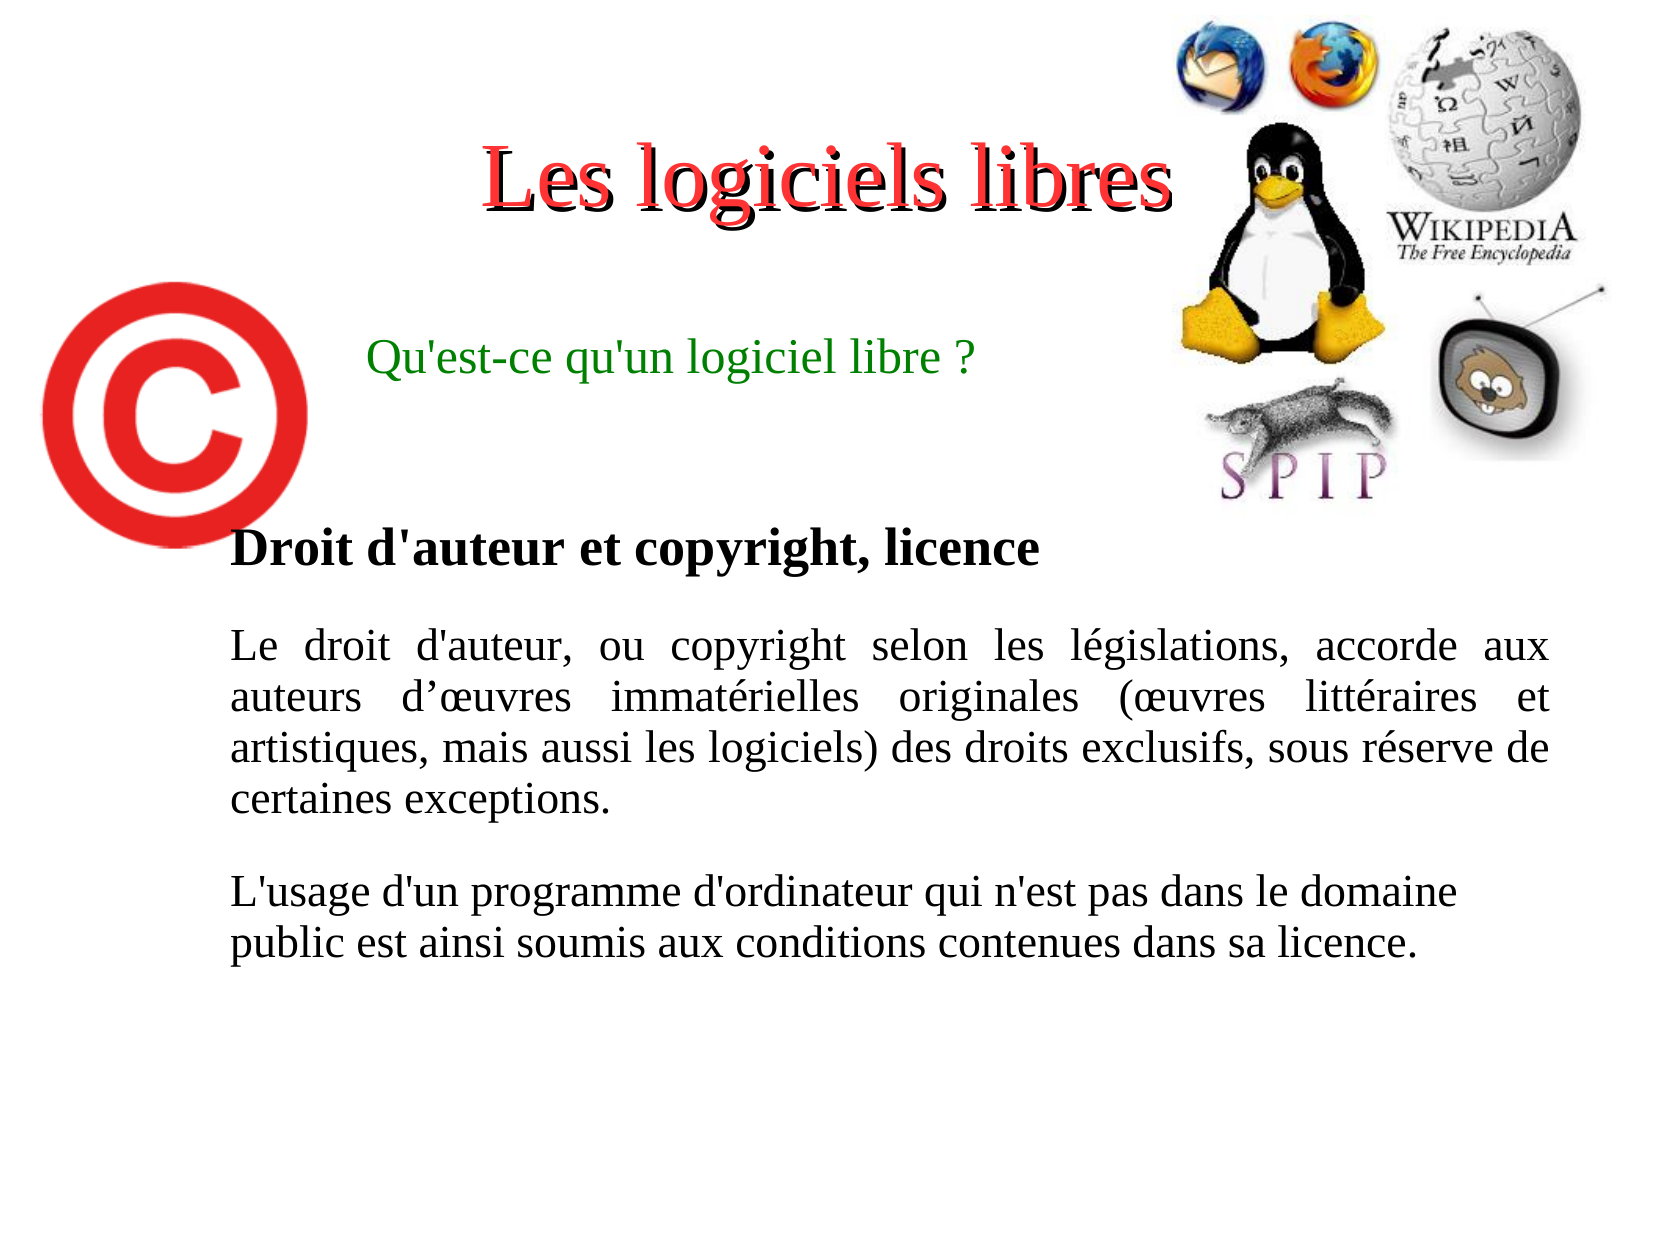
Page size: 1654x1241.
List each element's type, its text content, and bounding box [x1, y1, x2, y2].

text_box Qu'est-ce qu'un logiciel libre ? [335, 328, 1008, 390]
picture [1172, 15, 1622, 527]
title Les logiciels libres [121, 72, 1172, 280]
text_box Droit d'auteur et copyright, licence Le droit d'auteur, ou copyright selon les législations, accorde aux auteurs d’œuvres immatérielles originales (œuvres littéraires et artistiques, mais aussi les logiciels) des droits exclusifs, sous réserve de certaines exceptions. L'usage d'un programme d'ordinateur qui n'est pas dans le domaine public est ainsi soumis aux conditions contenues dans sa licence. [230, 516, 1551, 1241]
picture [29, 276, 319, 560]
